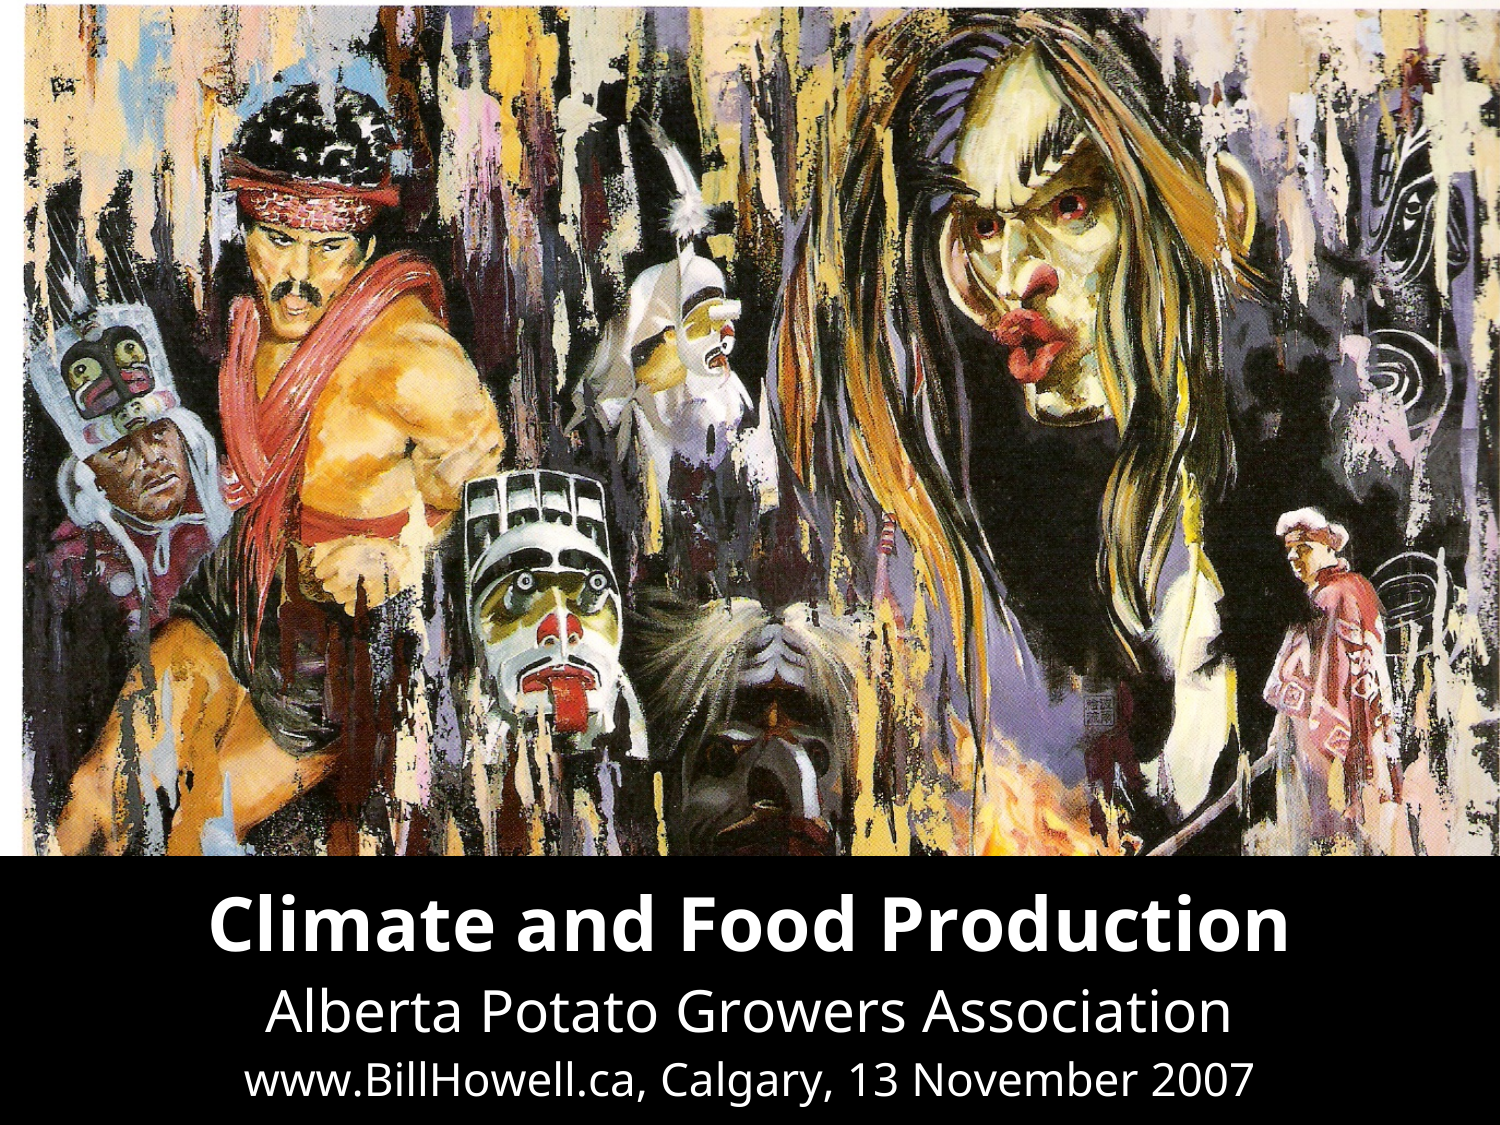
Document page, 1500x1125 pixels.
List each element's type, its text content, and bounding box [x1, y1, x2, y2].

picture [0, 0, 1500, 856]
text_box Climate and Food Production Alberta Potato Growers Association www.BillHowell.ca, Calgary, 13 November 2007 [0, 856, 1500, 1125]
